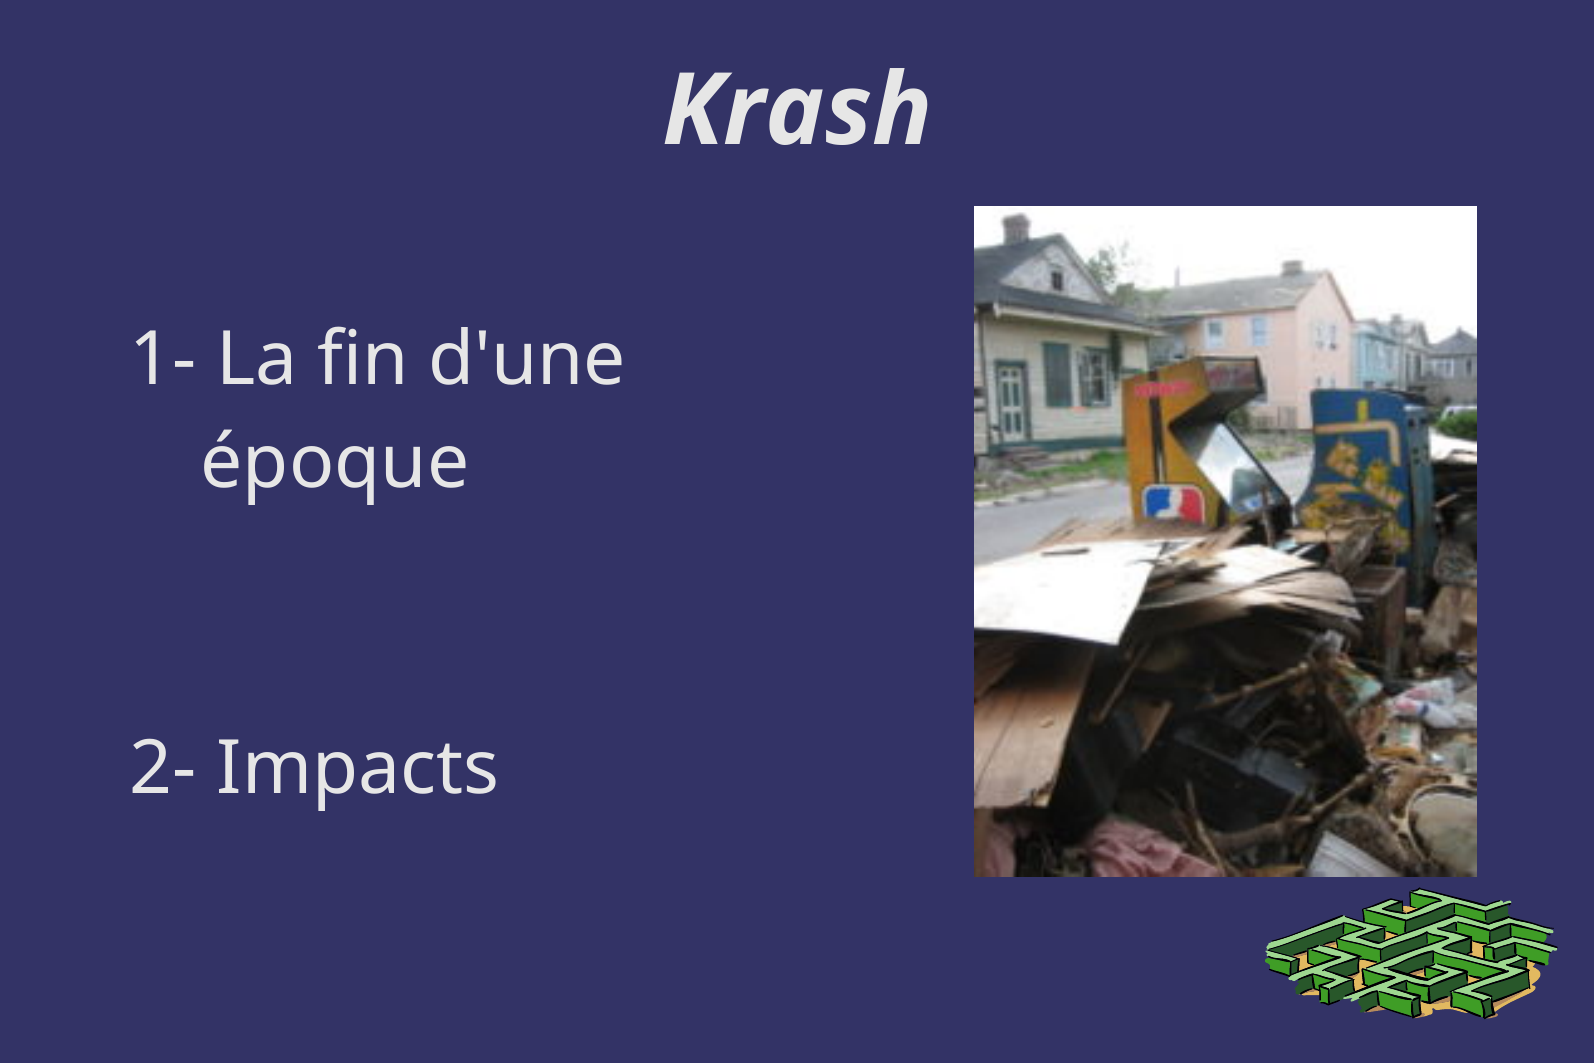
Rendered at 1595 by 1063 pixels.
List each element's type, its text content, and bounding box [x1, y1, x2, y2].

title Krash [117, 16, 1479, 194]
list 1- La fin d'une époque 2- Impacts [118, 304, 857, 975]
picture [974, 206, 1477, 877]
